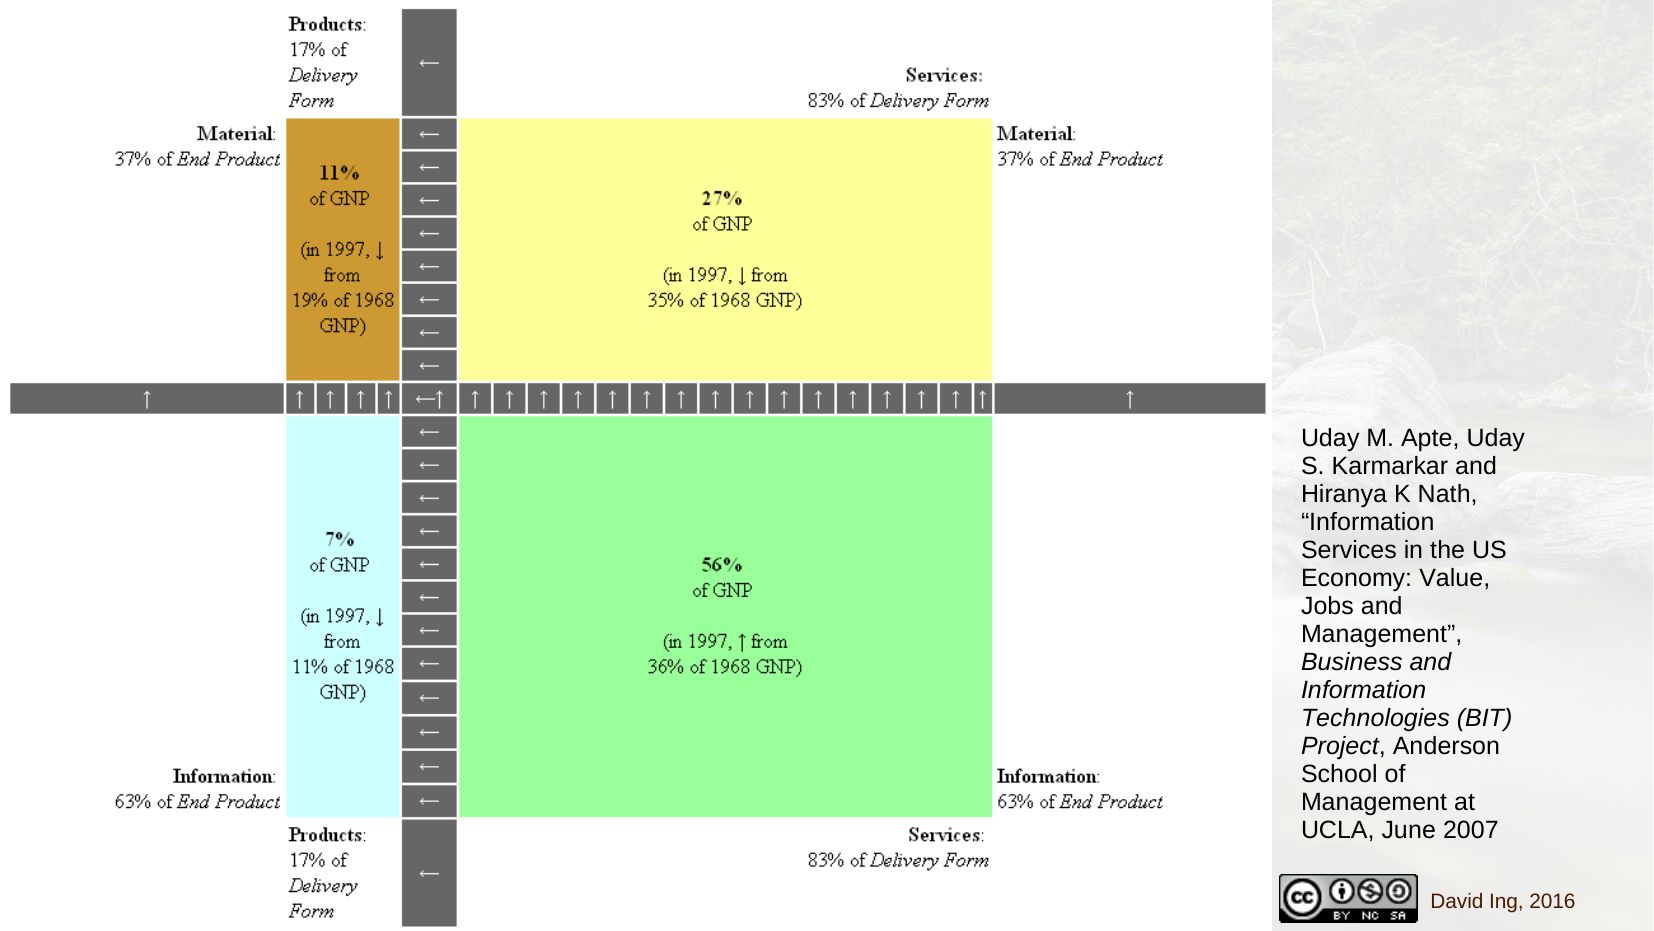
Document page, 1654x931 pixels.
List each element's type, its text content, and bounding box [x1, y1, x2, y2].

picture [0, 0, 1654, 931]
text_box Uday M. Apte, Uday S. Karmarkar and Hiranya K Nath, “Information Services in the US Economy: Value, Jobs and Management”, Business and Information Technologies (BIT) Project, Anderson School of Management at UCLA, June 2007 [1286, 416, 1543, 859]
